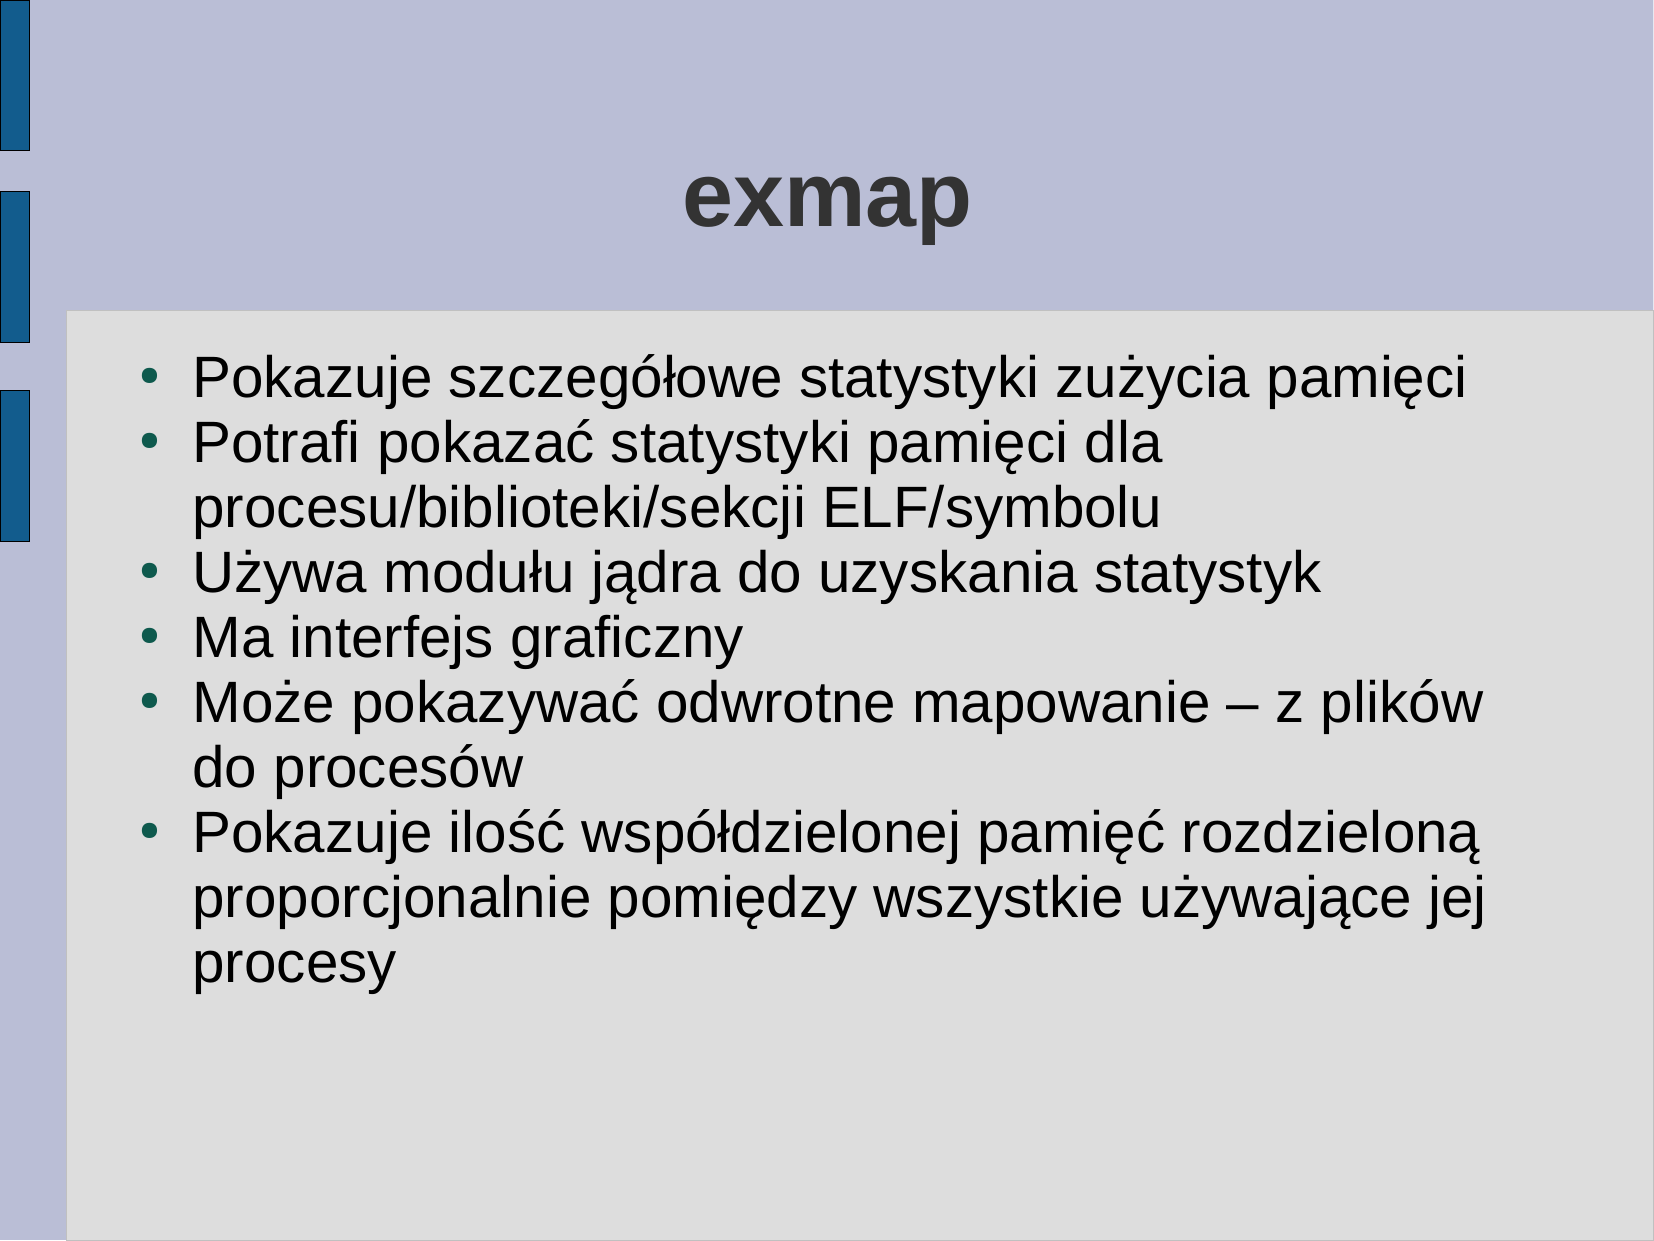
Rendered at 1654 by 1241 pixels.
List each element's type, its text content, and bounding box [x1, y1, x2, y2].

list Pokazuje szczegółowe statystyki zużycia pamięci Potrafi pokazać statystyki pamięci dla procesu/biblioteki/sekcji ELF/symbolu Używa modułu jądra do uzyskania statystyk Ma interfejs graficzny Może pokazywać odwrotne mapowanie – z plików do procesów Pokazuje ilość współdzielonej pamięć rozdzieloną proporcjonalnie pomiędzy wszystkie używające jej procesy [121, 344, 1534, 1127]
title exmap [121, 91, 1534, 299]
